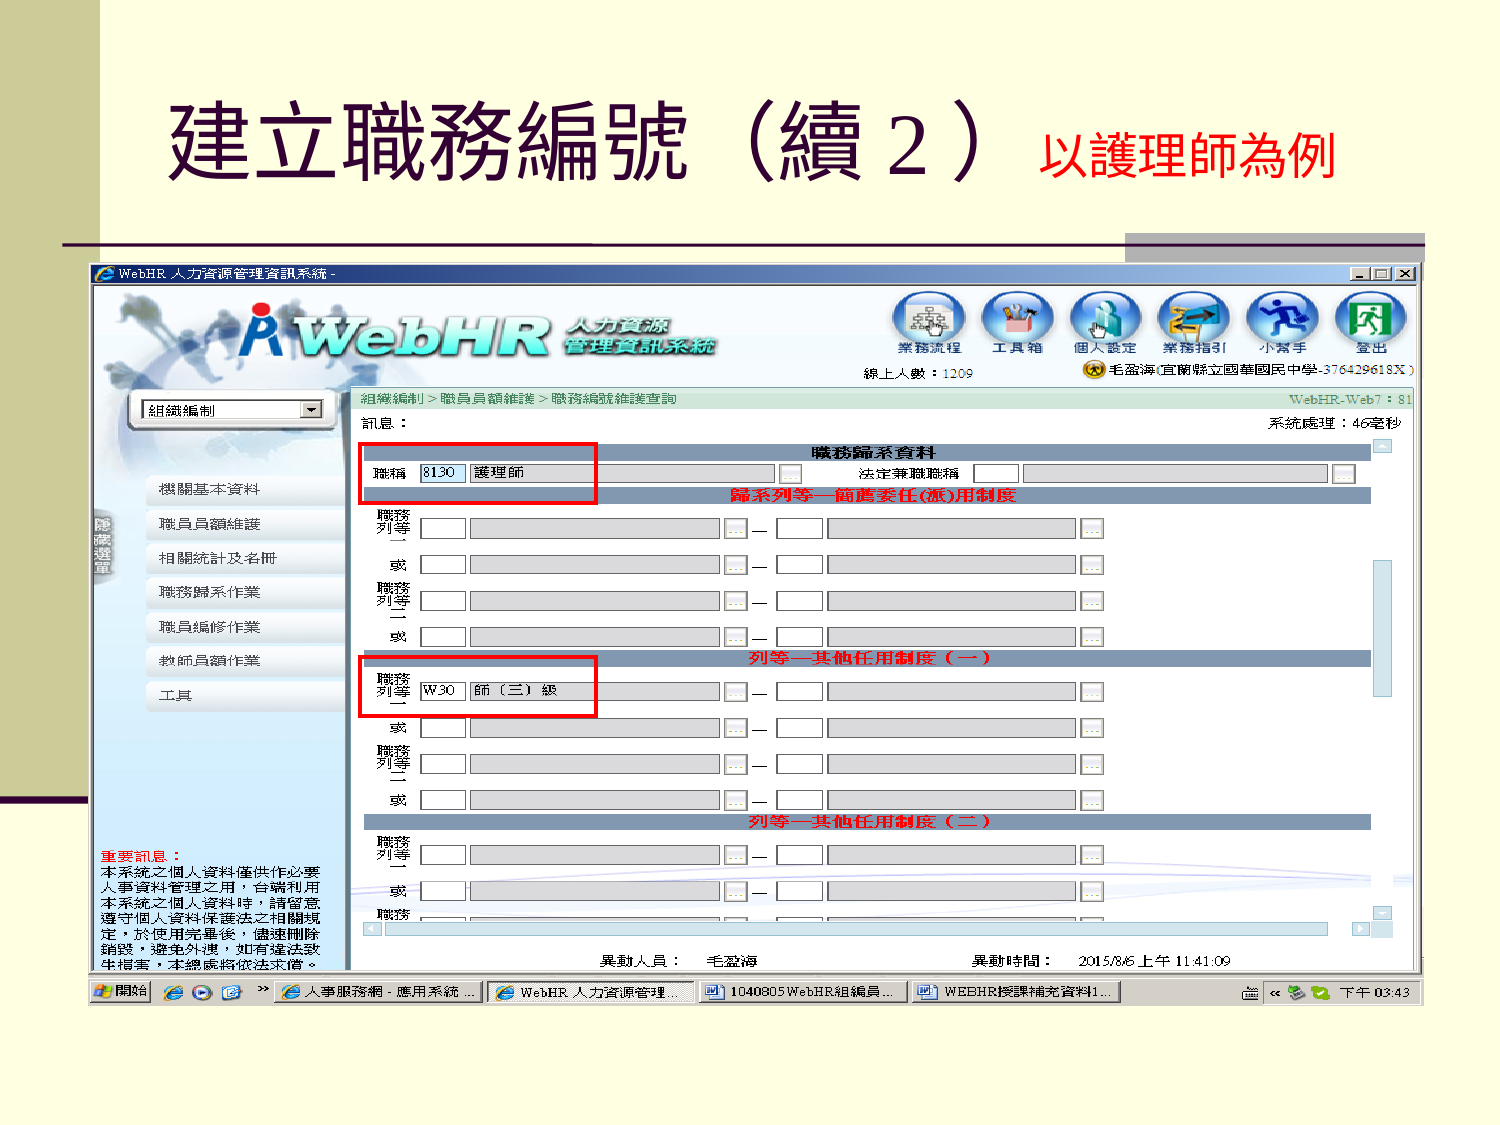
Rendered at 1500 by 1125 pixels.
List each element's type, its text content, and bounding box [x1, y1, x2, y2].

picture [88, 262, 1424, 1006]
title 建立職務編號（續2）以護理師為例 [150, 45, 1426, 234]
